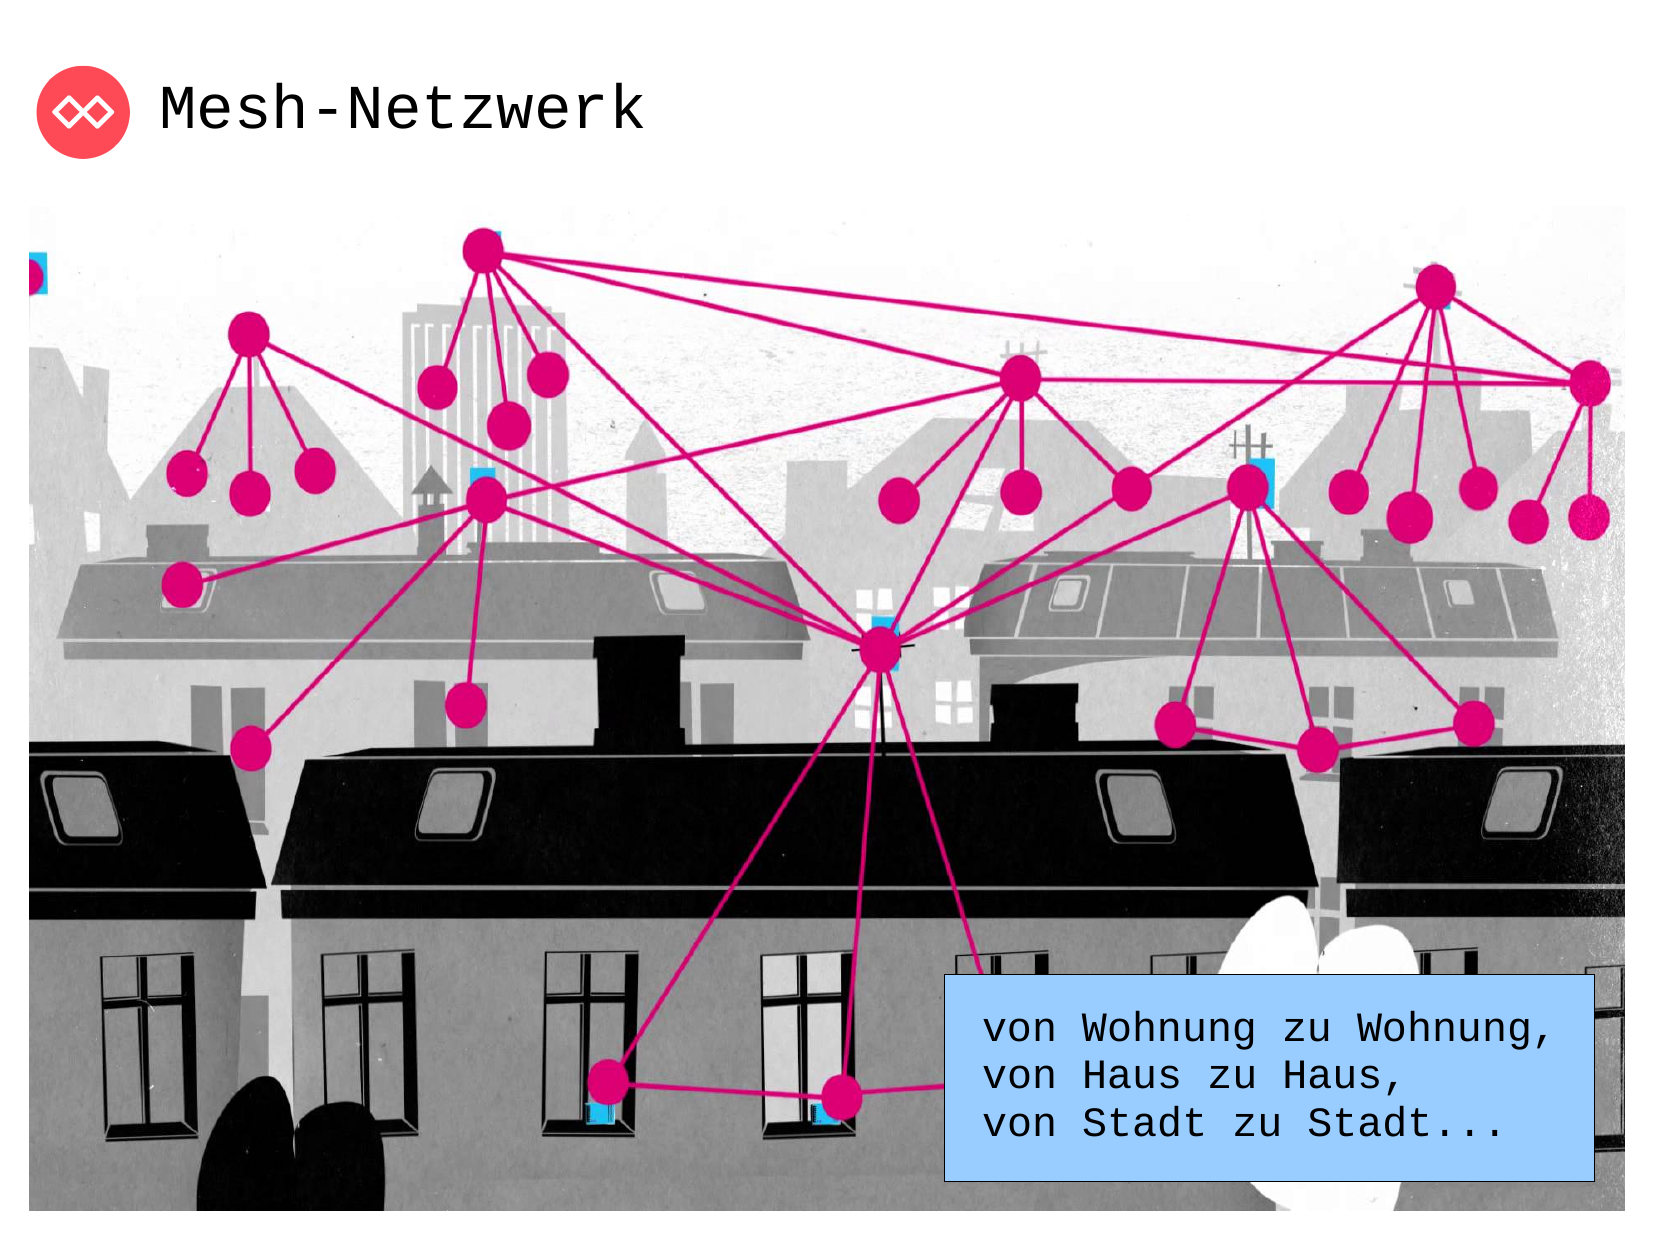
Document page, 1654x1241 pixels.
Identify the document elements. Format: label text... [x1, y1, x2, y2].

title Mesh-Netzwerk [159, 15, 1648, 208]
picture [17, 46, 149, 178]
picture [29, 206, 1625, 1211]
text_box von Wohnung zu Wohnung, von Haus zu Haus, von Stadt zu Stadt... [944, 974, 1595, 1182]
